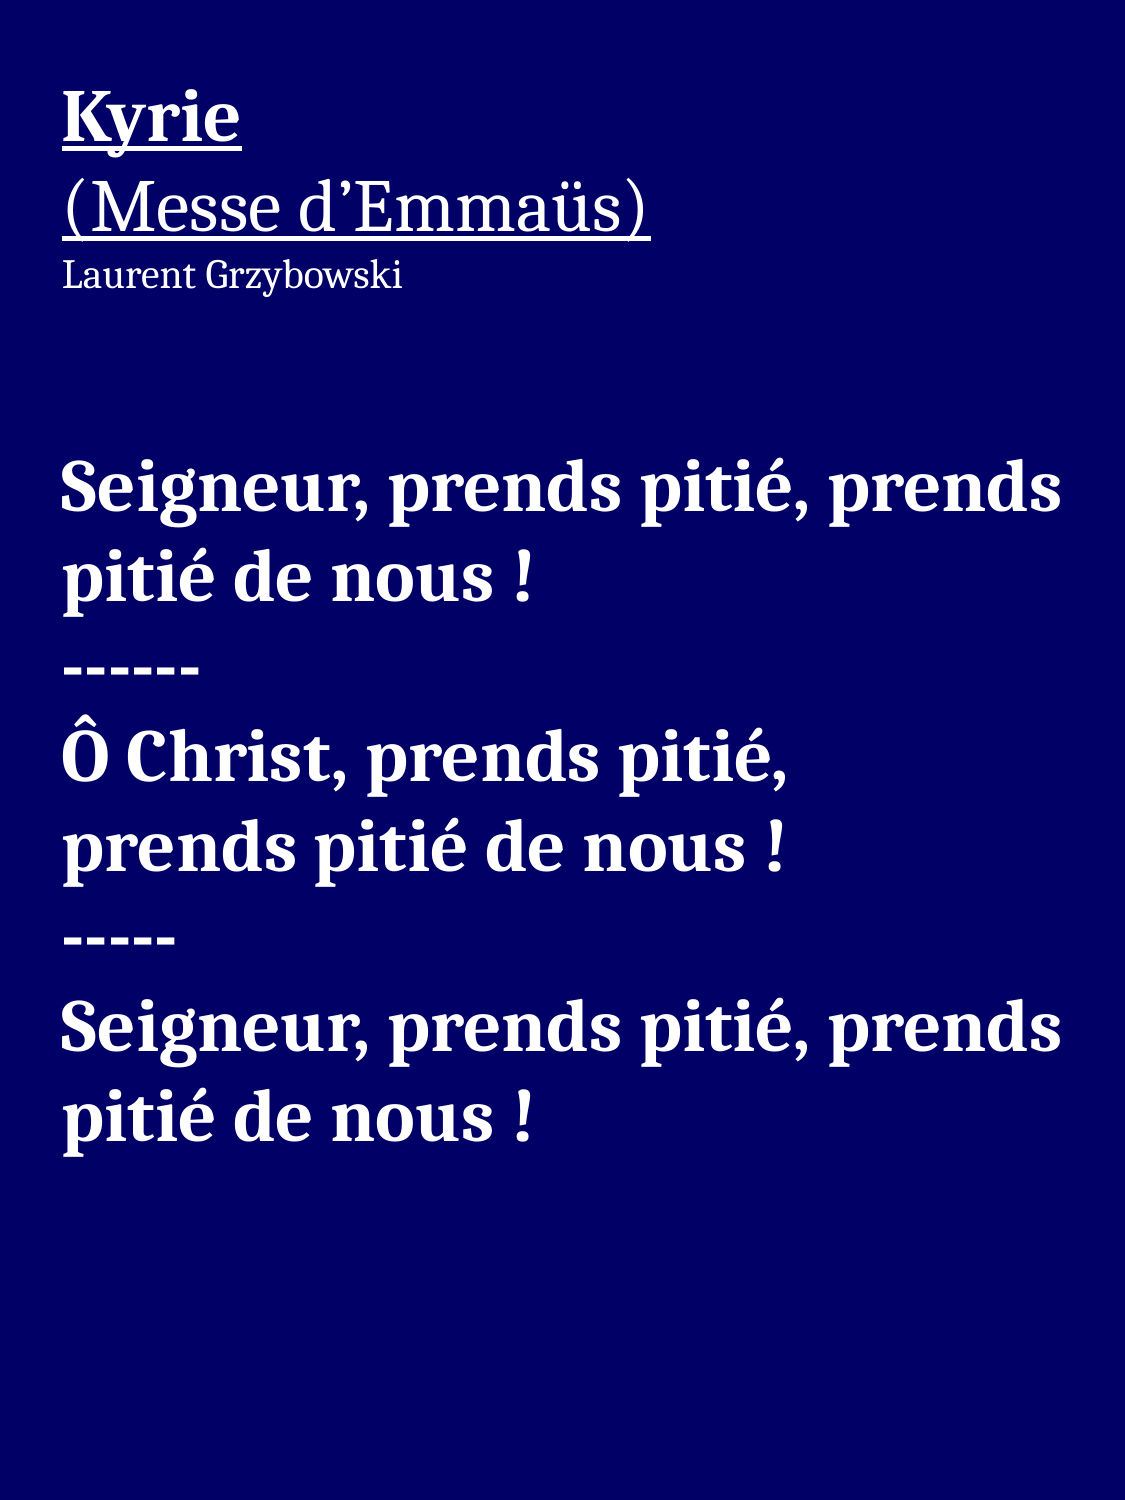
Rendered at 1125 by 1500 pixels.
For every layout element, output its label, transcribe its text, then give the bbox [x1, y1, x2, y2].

text_box Kyrie (Messe d’Emmaüs) Laurent Grzybowski Seigneur, prends pitié, prends pitié de nous ! ------ Ô Christ, prends pitié, prends pitié de nous ! ----- Seigneur, prends pitié, prends pitié de nous ! [47, 59, 1098, 1347]
